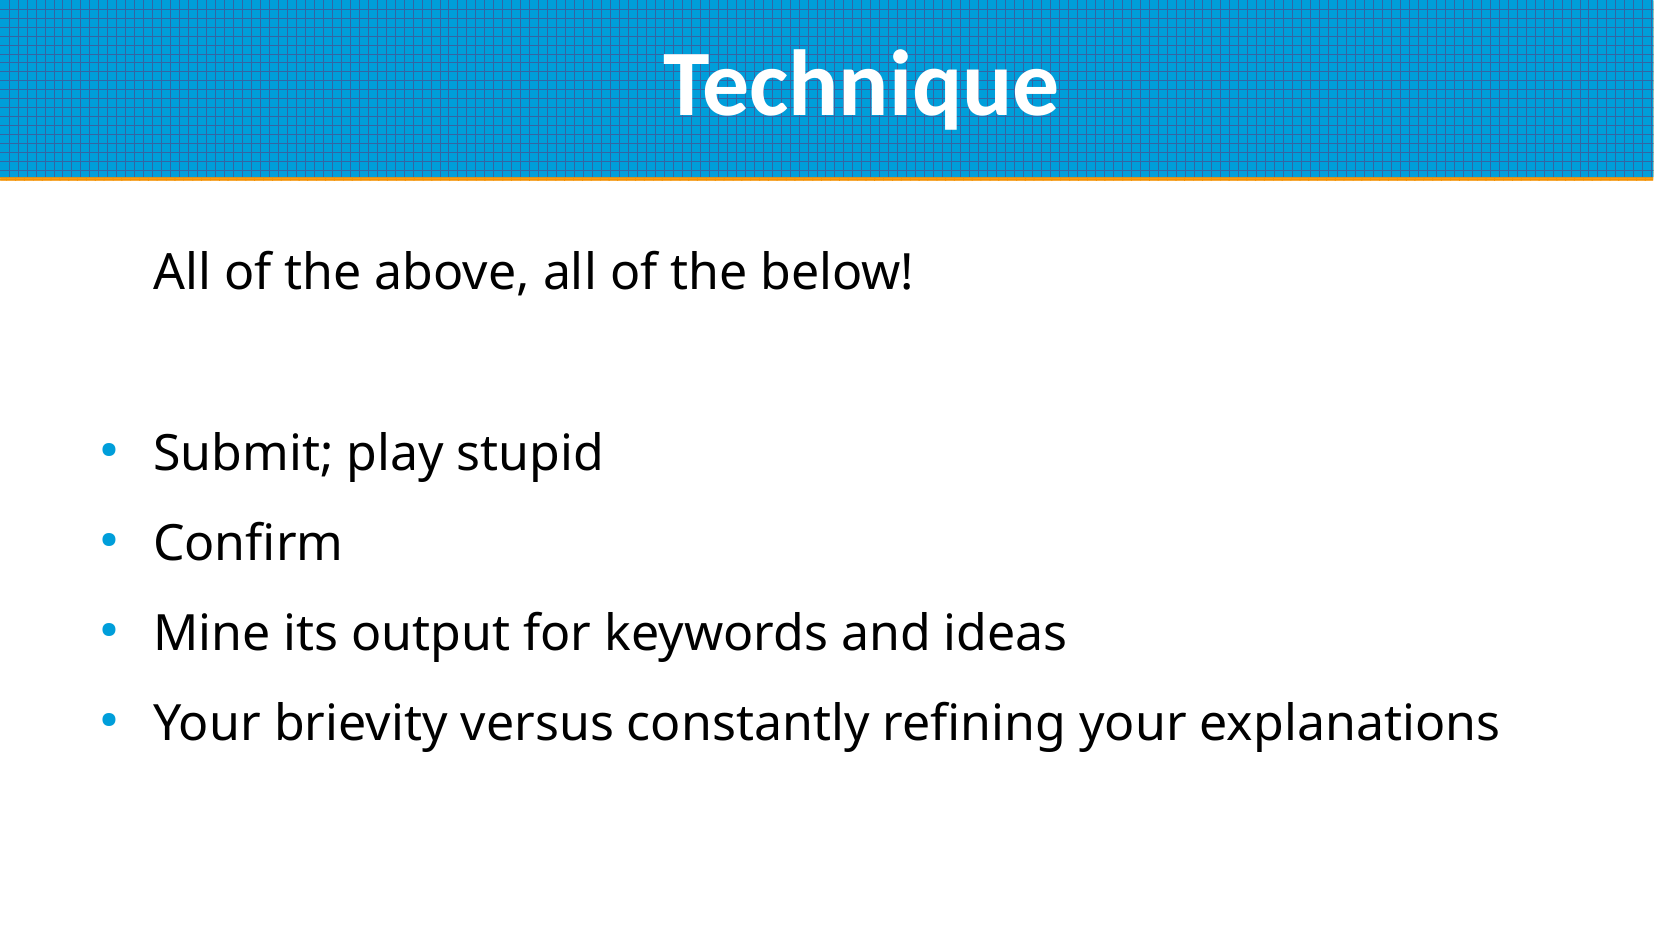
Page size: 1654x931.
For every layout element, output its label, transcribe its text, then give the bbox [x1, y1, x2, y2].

title Technique [82, 14, 1571, 171]
list All of the above, all of the below! Submit; play stupid Confirm Mine its output for keywords and ideas Your brievity versus constantly refining your explanations [82, 236, 1563, 811]
